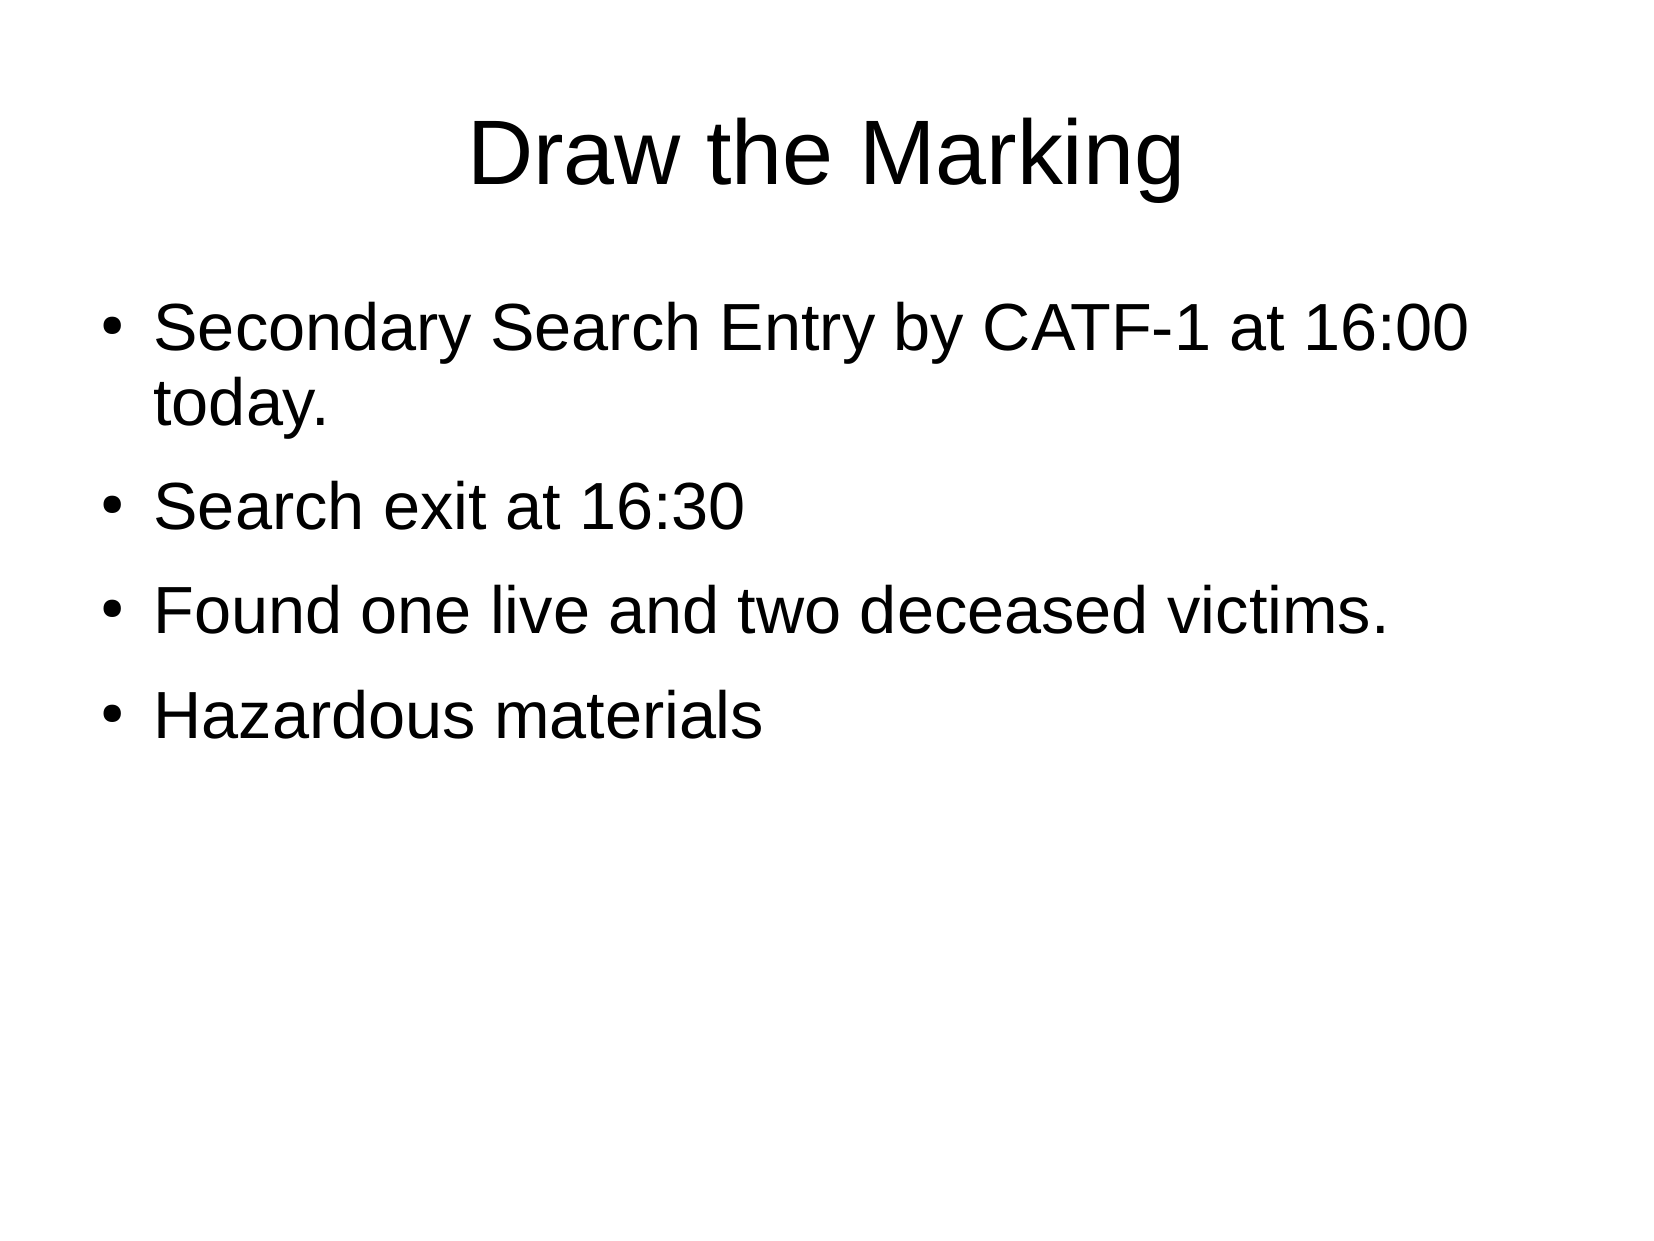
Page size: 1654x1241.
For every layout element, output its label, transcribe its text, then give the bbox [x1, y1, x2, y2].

list Secondary Search Entry by CATF-1 at 16:00 today. Search exit at 16:30 Found one live and two deceased victims. Hazardous materials [82, 290, 1571, 1010]
title Draw the Marking [82, 49, 1571, 257]
